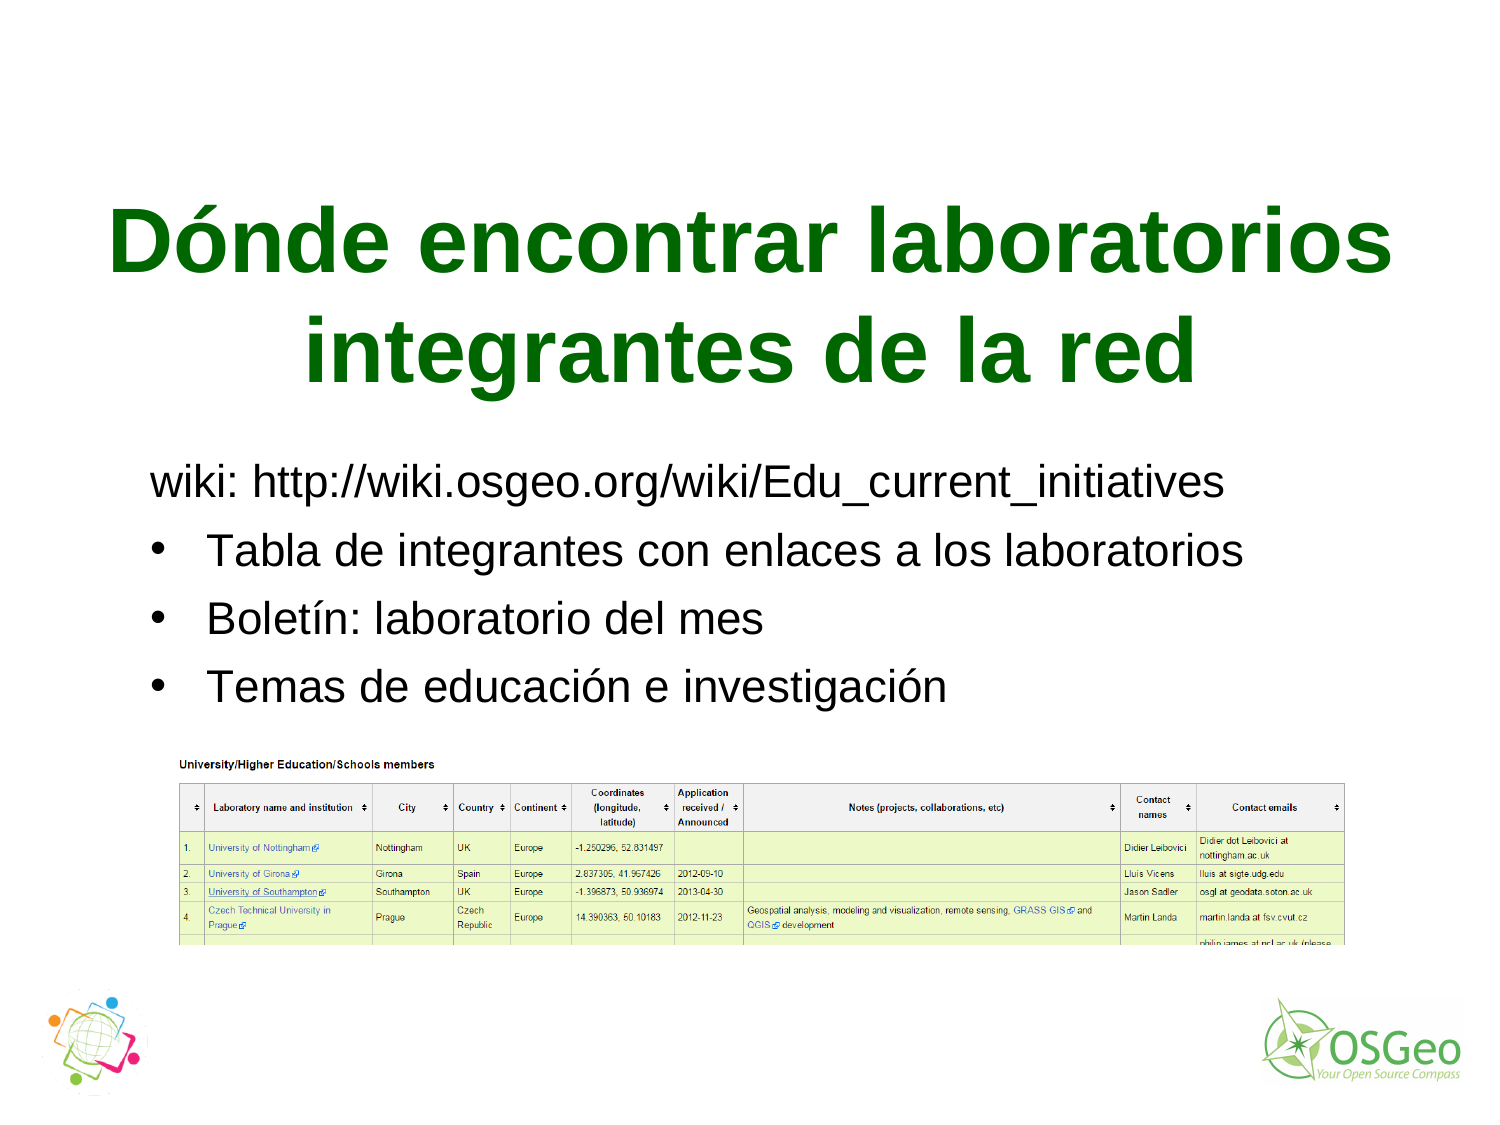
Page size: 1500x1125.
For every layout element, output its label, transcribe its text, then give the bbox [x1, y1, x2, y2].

picture [1261, 997, 1463, 1085]
list wiki: http://wiki.osgeo.org/wiki/Edu_current_initiatives Tabla de integrantes con enlaces a los laboratorios Boletín: laboratorio del mes Temas de educación e investigación [135, 444, 1376, 721]
picture [40, 987, 148, 1096]
title Dónde encontrar laboratorios integrantes de la red [76, 173, 1427, 409]
picture [171, 754, 1353, 945]
